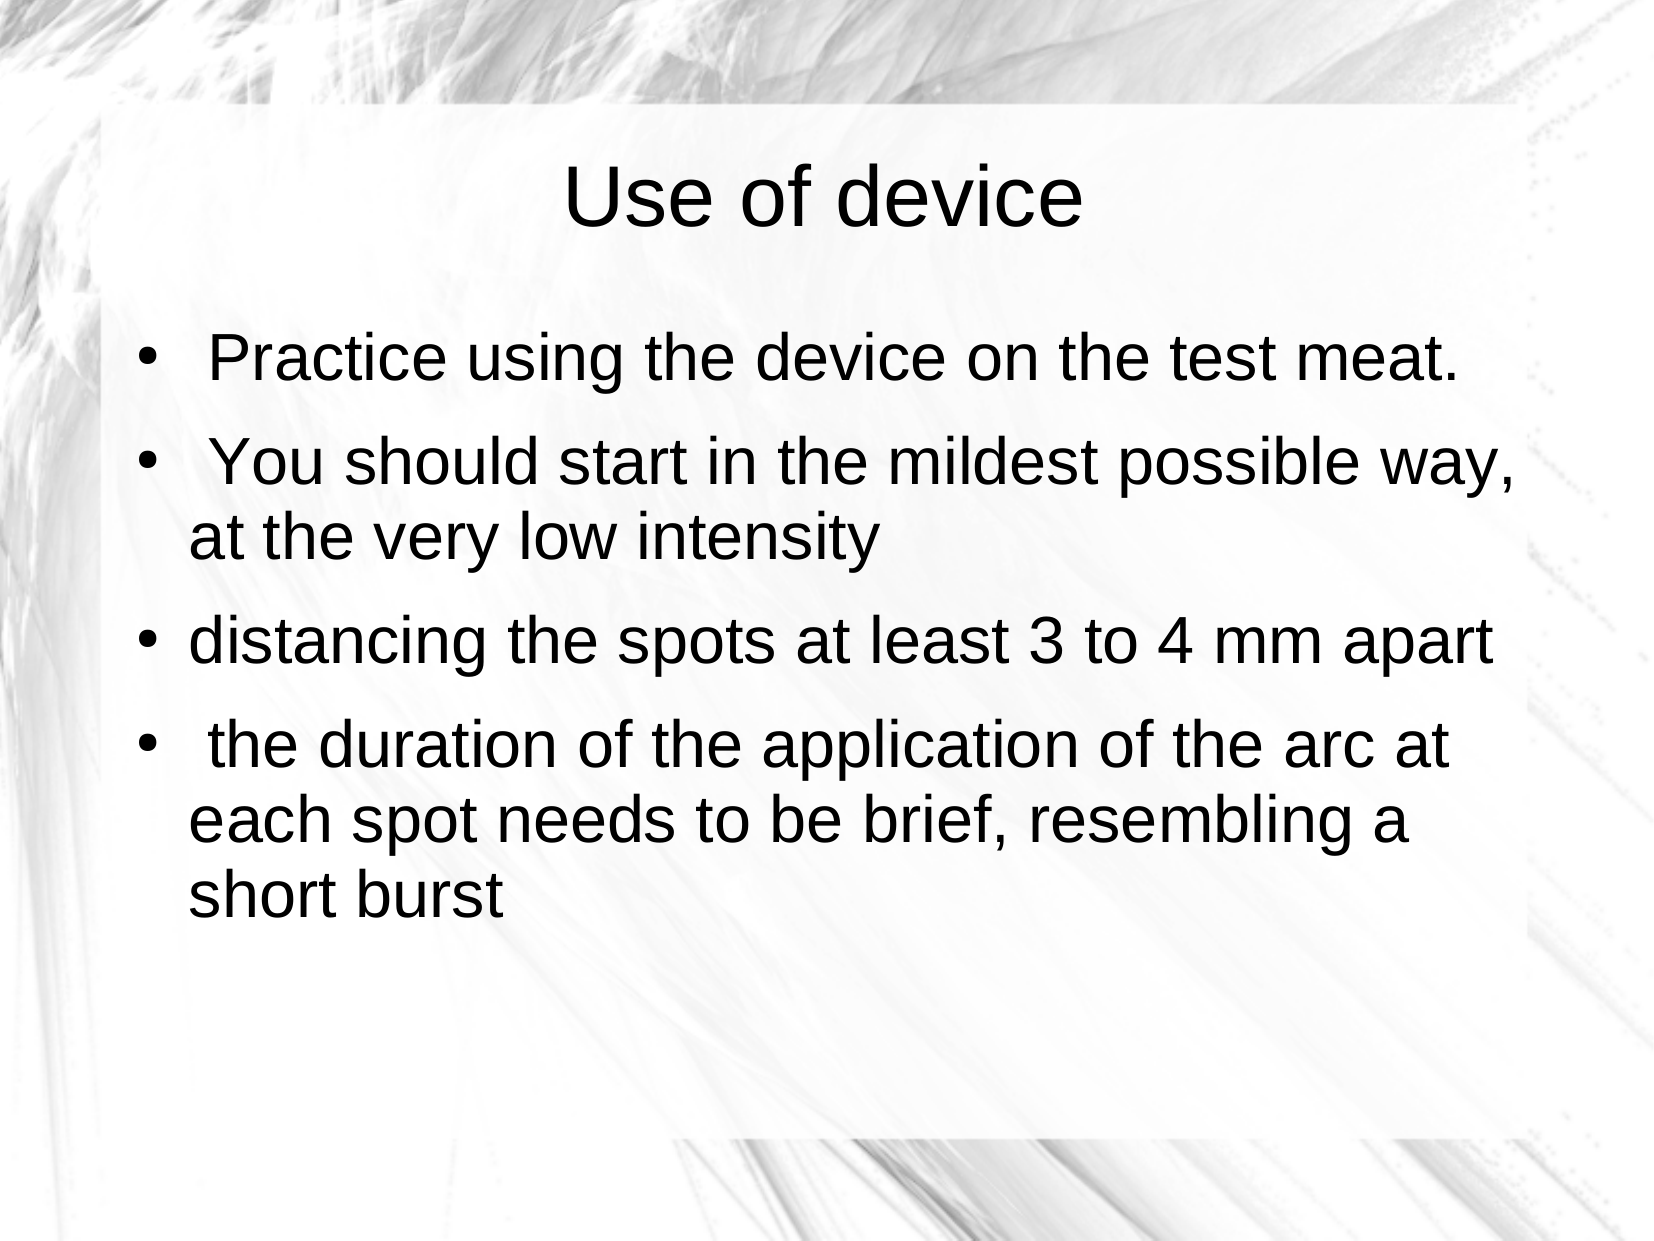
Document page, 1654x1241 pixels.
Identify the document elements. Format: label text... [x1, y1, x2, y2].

list Practice using the device on the test meat. You should start in the mildest possible way, at the very low intensity distancing the spots at least 3 to 4 mm apart the duration of the application of the arc at each spot needs to be brief, resembling a short burst [118, 319, 1571, 945]
picture [0, 0, 1654, 1241]
title Use of device [118, 112, 1506, 281]
